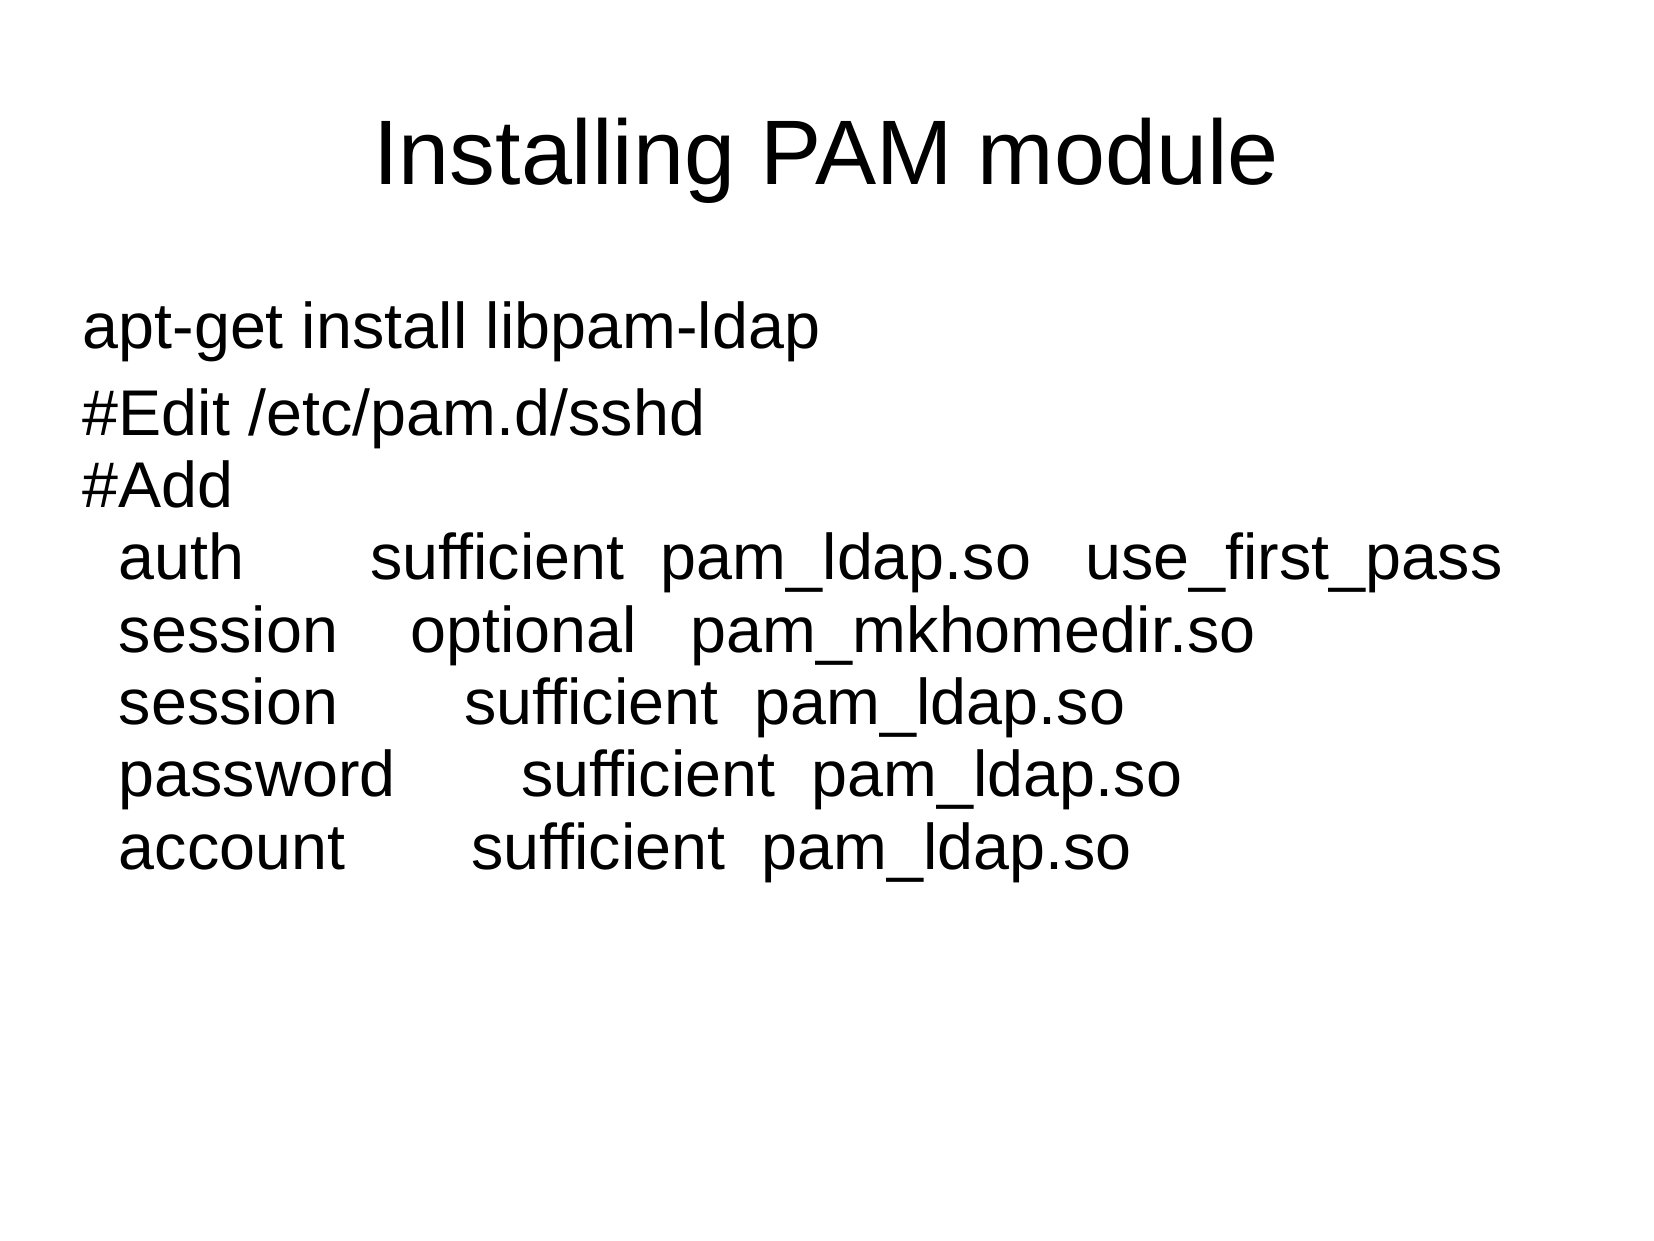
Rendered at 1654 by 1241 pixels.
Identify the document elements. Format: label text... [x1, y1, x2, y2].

title Installing PAM module [82, 49, 1571, 257]
list apt-get install libpam-ldap #Edit /etc/pam.d/sshd #Add auth sufficient pam_ldap.so use_first_pass session optional pam_mkhomedir.so session sufficient pam_ldap.so password sufficient pam_ldap.so account sufficient pam_ldap.so [82, 290, 1538, 1010]
